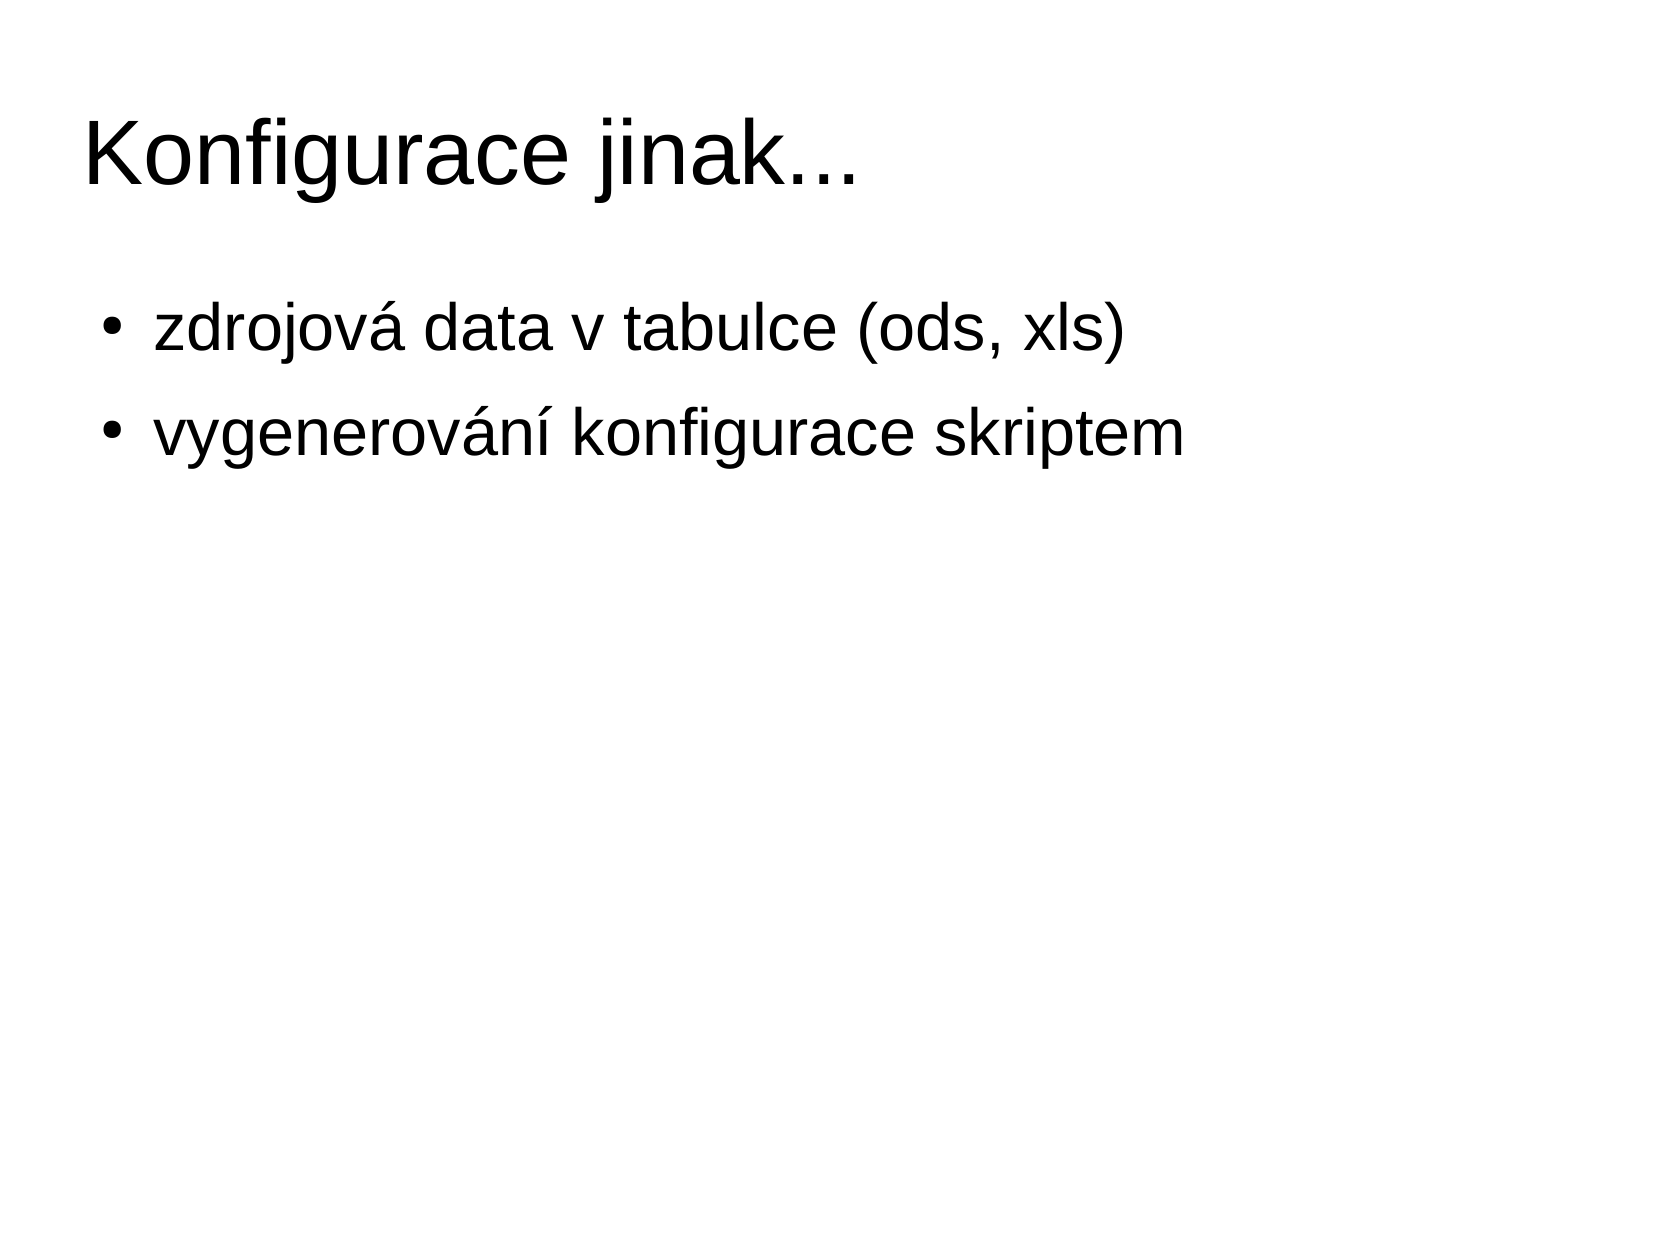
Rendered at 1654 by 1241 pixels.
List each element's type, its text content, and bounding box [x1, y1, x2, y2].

title Konfigurace jinak... [82, 68, 1571, 237]
list zdrojová data v tabulce (ods, xls) vygenerování konfigurace skriptem [82, 290, 1571, 1010]
